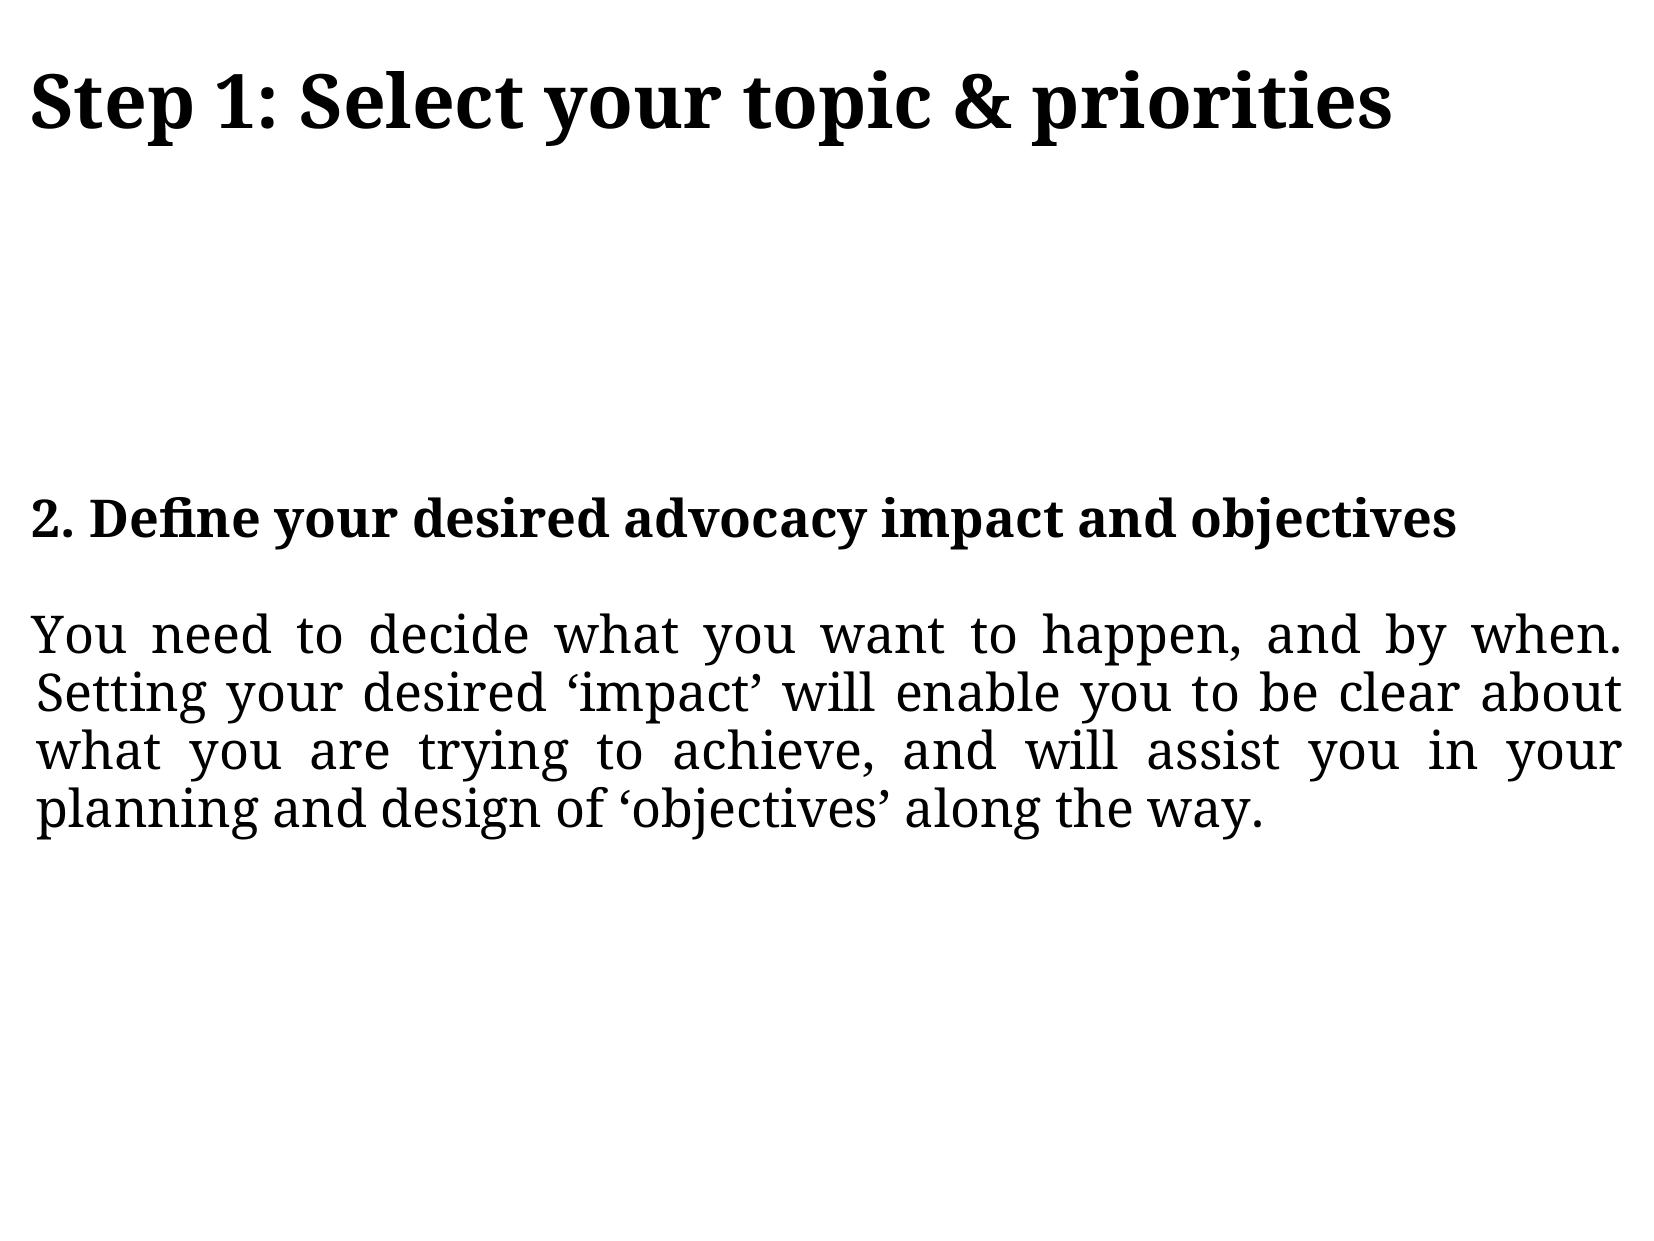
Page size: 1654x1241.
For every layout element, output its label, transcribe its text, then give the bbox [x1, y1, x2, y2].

text_box 2. Define your desired advocacy impact and objectives You need to decide what you want to happen, and by when. Setting your desired ‘impact’ will enable you to be clear about what you are trying to achieve, and will assist you in your planning and design of ‘objectives’ along the way. [29, 366, 1625, 964]
title Step 1: Select your topic & priorities [29, 0, 1518, 208]
